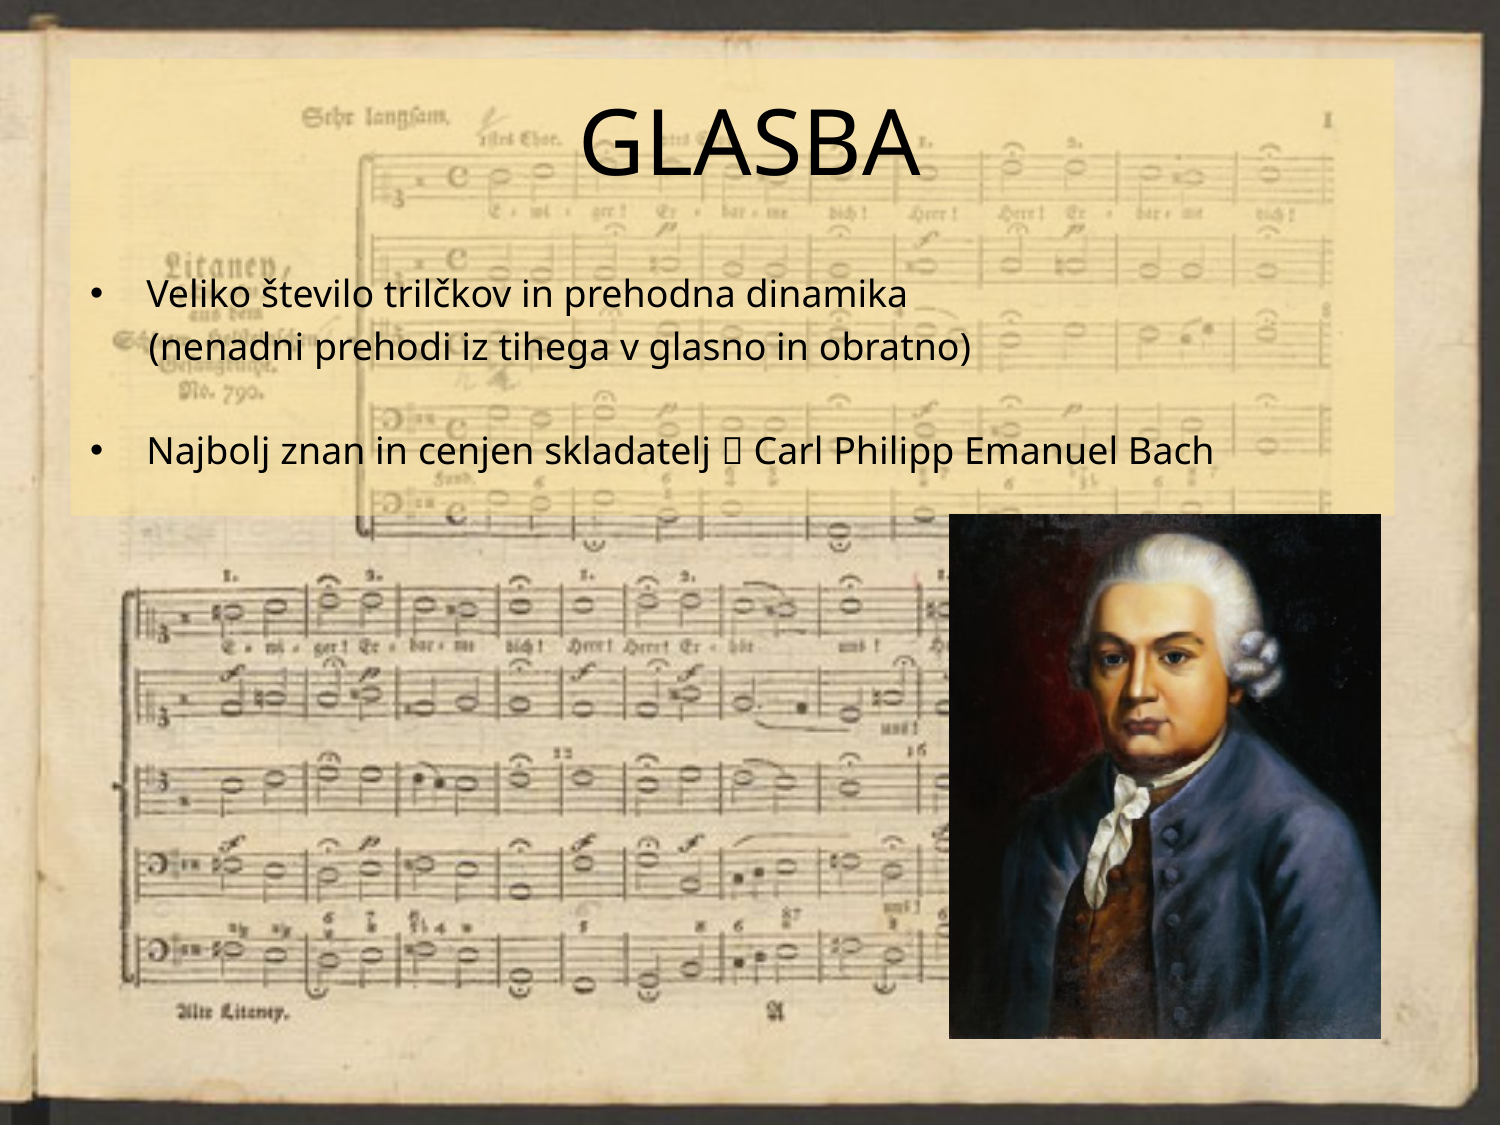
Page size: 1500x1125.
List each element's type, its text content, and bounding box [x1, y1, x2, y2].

picture [0, 0, 1500, 1125]
text_box [70, 58, 1395, 516]
title GLASBA [75, 45, 1425, 233]
list Veliko število trilčkov in prehodna dinamika (nenadni prehodi iz tihega v glasno in obratno) Najbolj znan in cenjen skladatelj  Carl Philipp Emanuel Bach [75, 262, 1425, 1005]
